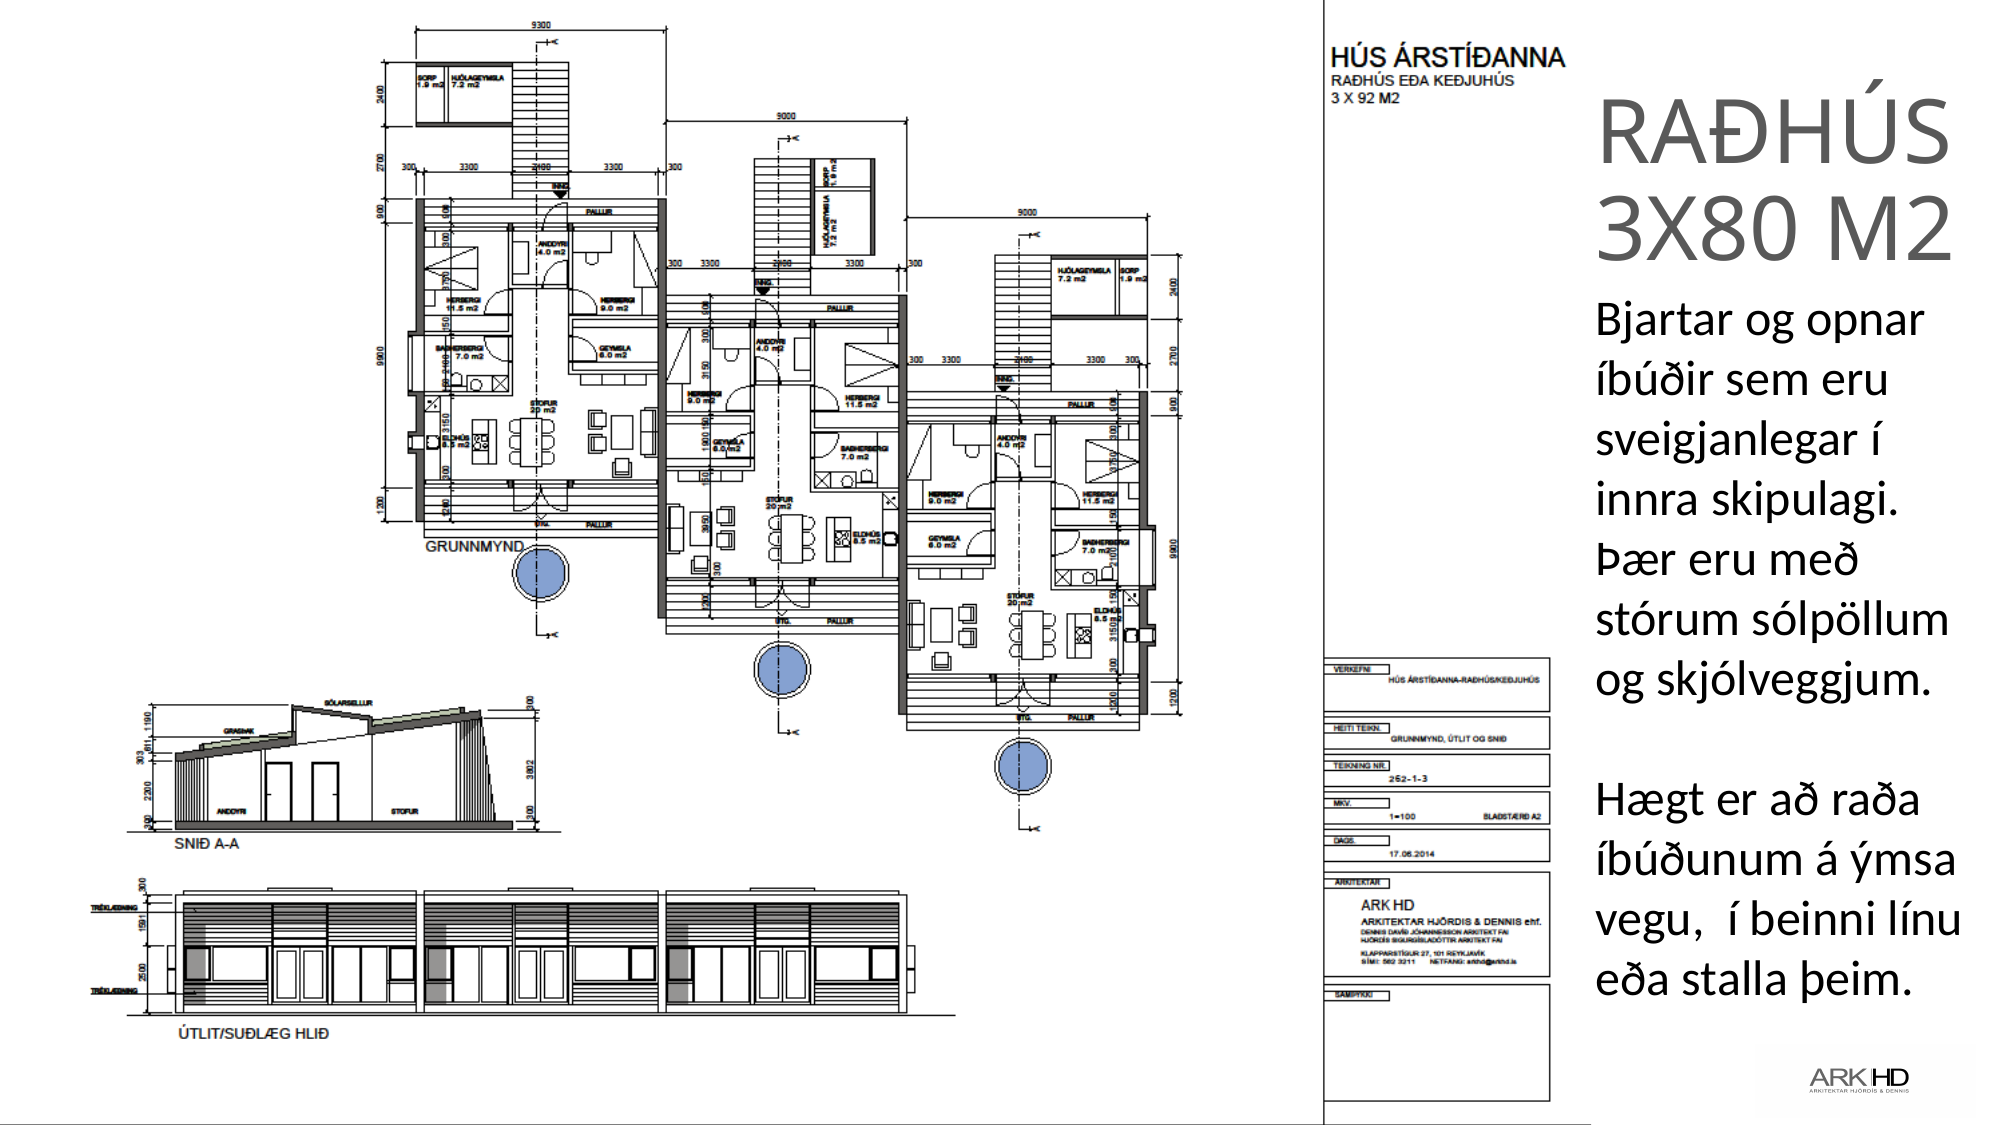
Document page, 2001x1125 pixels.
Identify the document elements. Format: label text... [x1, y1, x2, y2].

picture [1755, 1044, 1976, 1118]
title RAÐHÚS 3X80 M2 [1592, 74, 1976, 278]
text_box Bjartar og opnar íbúðir sem eru sveigjanlegar í innra skipulagi. Þær eru með stórum sólpöllum og skjólveggjum. Hægt er að raða íbúðunum á ýmsa vegu, í beinni línu eða stalla þeim. [1580, 278, 2000, 1013]
chart [0, 0, 1592, 1125]
